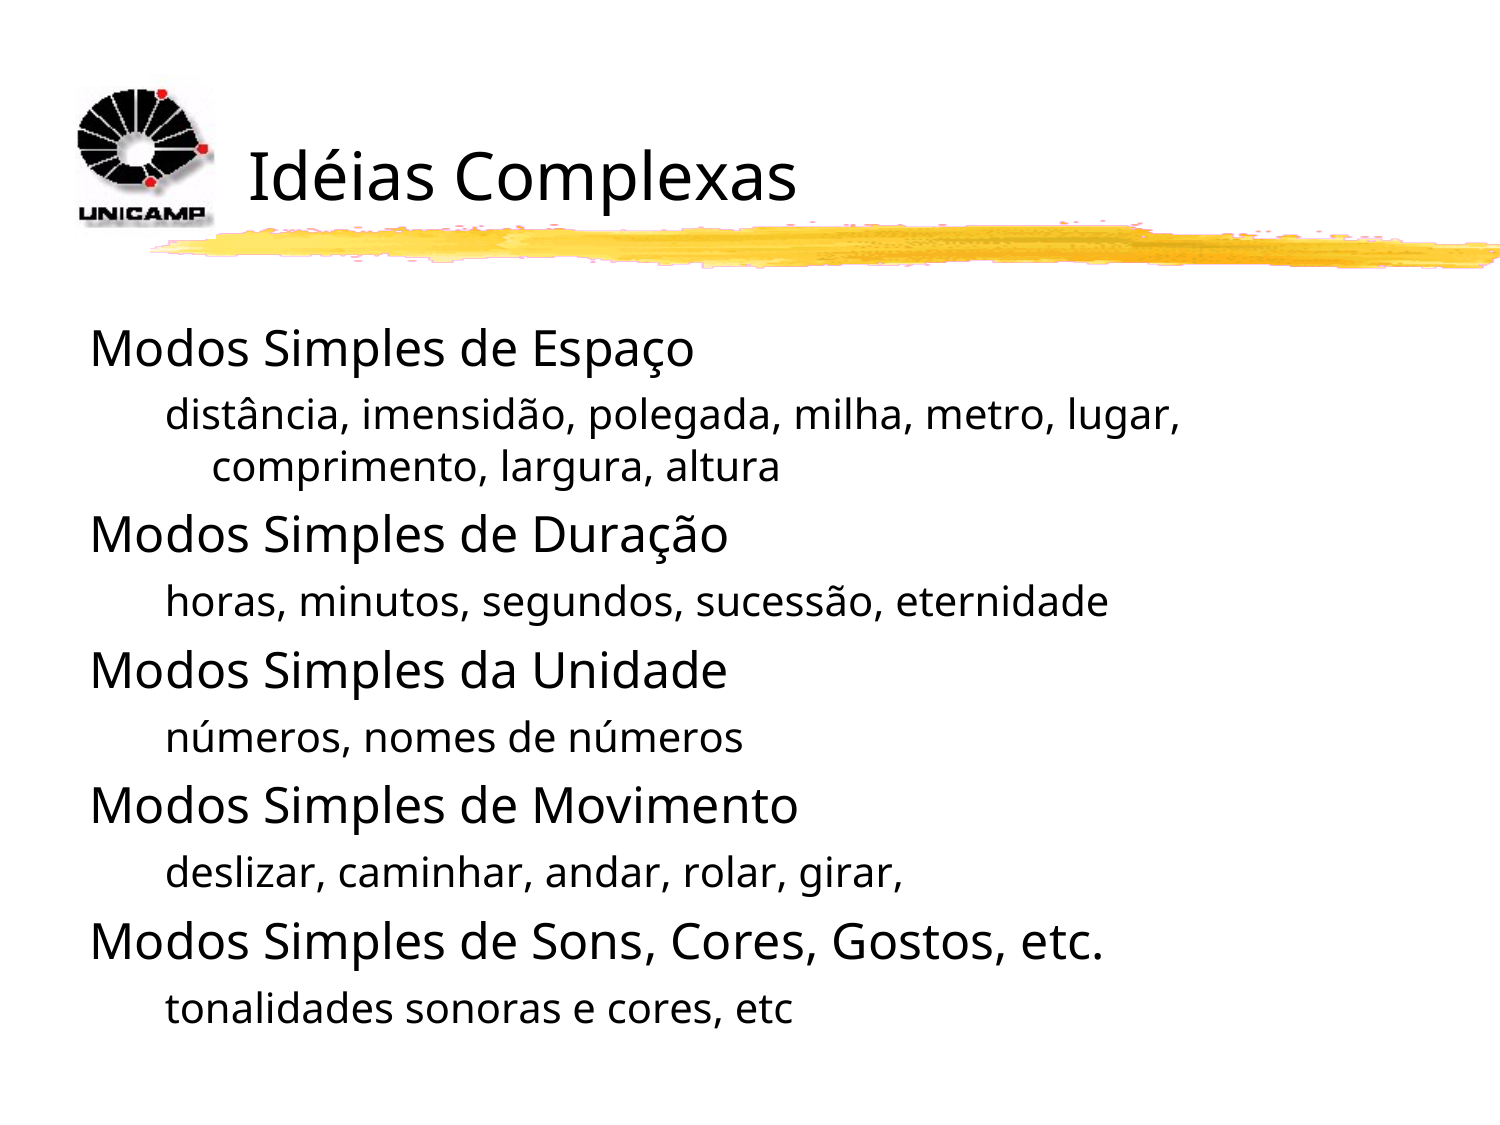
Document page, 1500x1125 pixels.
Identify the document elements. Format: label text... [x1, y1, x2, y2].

list Modos Simples de Espaço distância, imensidão, polegada, milha, metro, lugar, comprimento, largura, altura Modos Simples de Duração horas, minutos, segundos, sucessão, eternidade Modos Simples da Unidade números, nomes de números Modos Simples de Movimento deslizar, caminhar, andar, rolar, girar, Modos Simples de Sons, Cores, Gostos, etc. tonalidades sonoras e cores, etc [74, 309, 1417, 994]
picture [75, 74, 1500, 279]
title Idéias Complexas [233, 37, 1434, 225]
